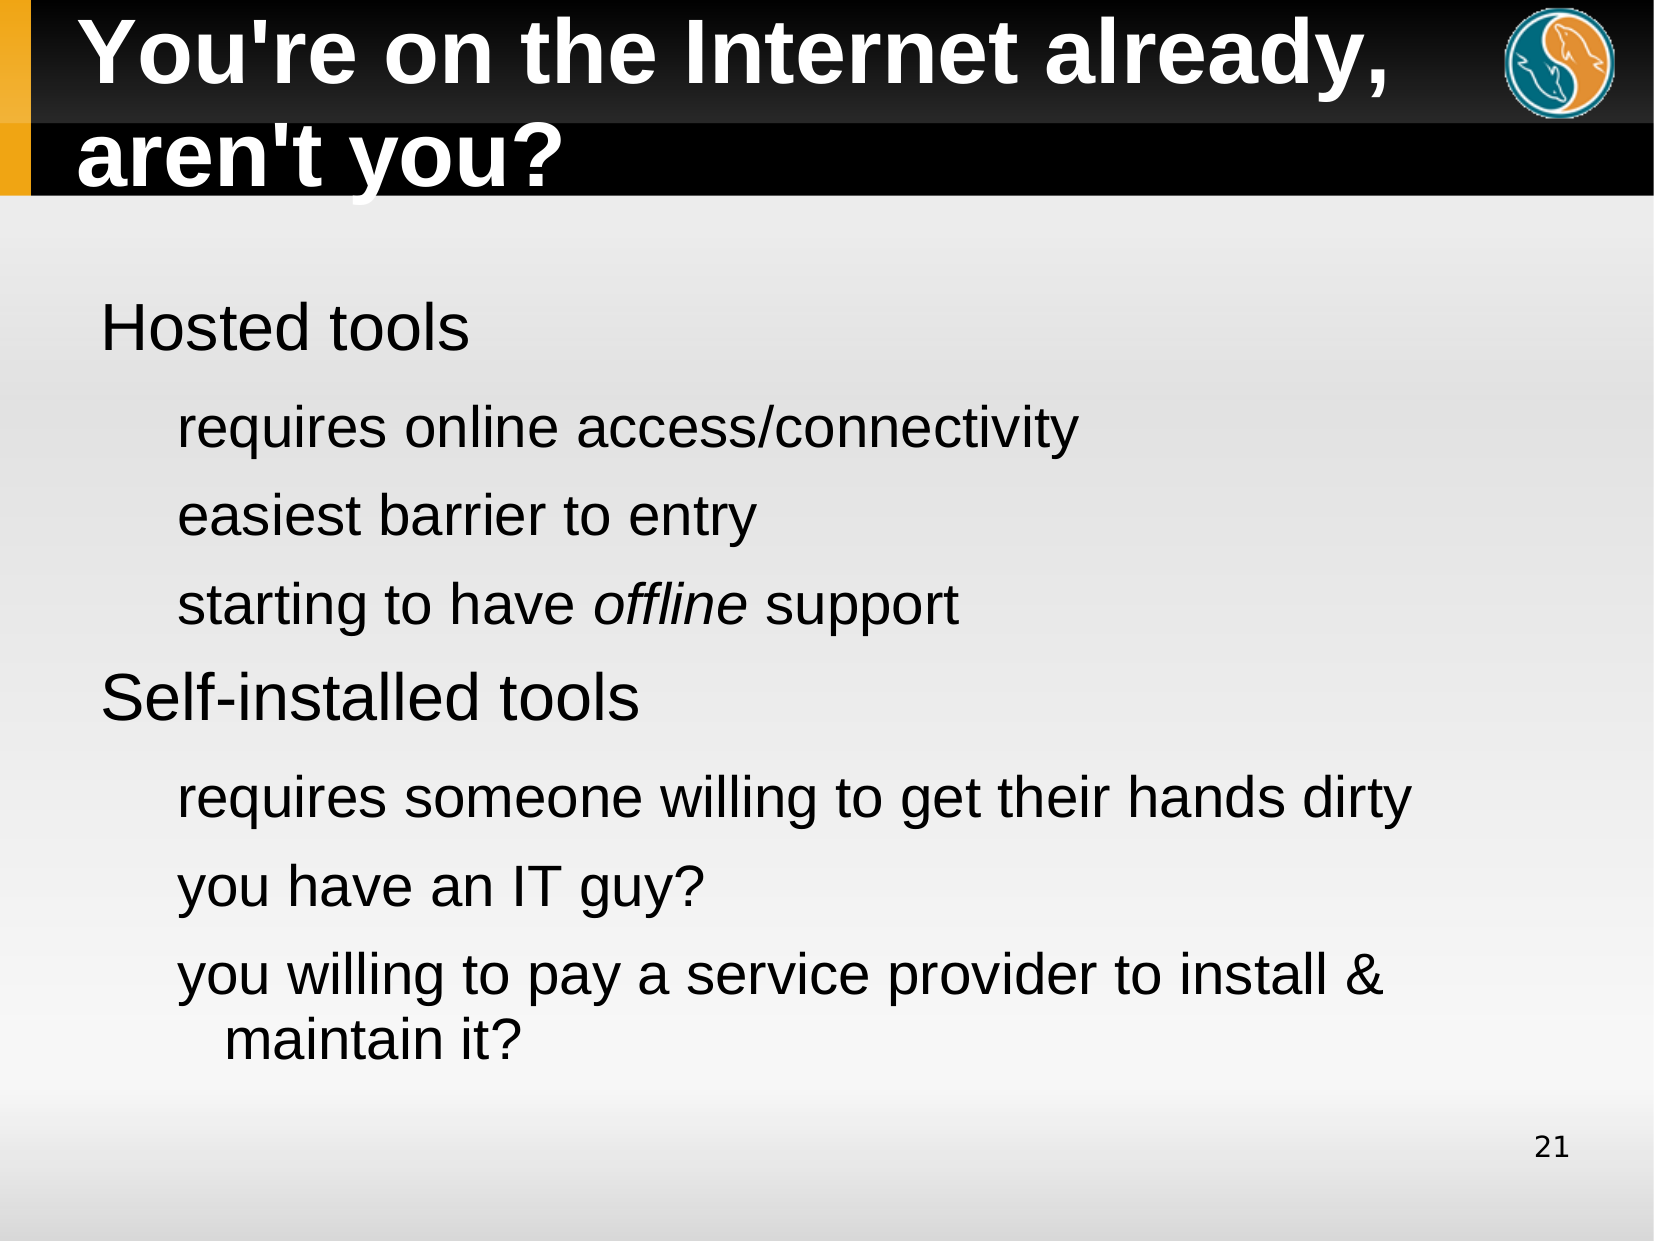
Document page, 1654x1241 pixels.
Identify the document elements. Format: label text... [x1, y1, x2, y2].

picture [0, 0, 1654, 1241]
list Hosted tools requires online access/connectivity easiest barrier to entry starting to have offline support Self-installed tools requires someone willing to get their hands dirty you have an IT guy? you willing to pay a service provider to install & maintain it? [82, 290, 1571, 1094]
title You're on the Internet already, aren't you? [76, 0, 1565, 208]
